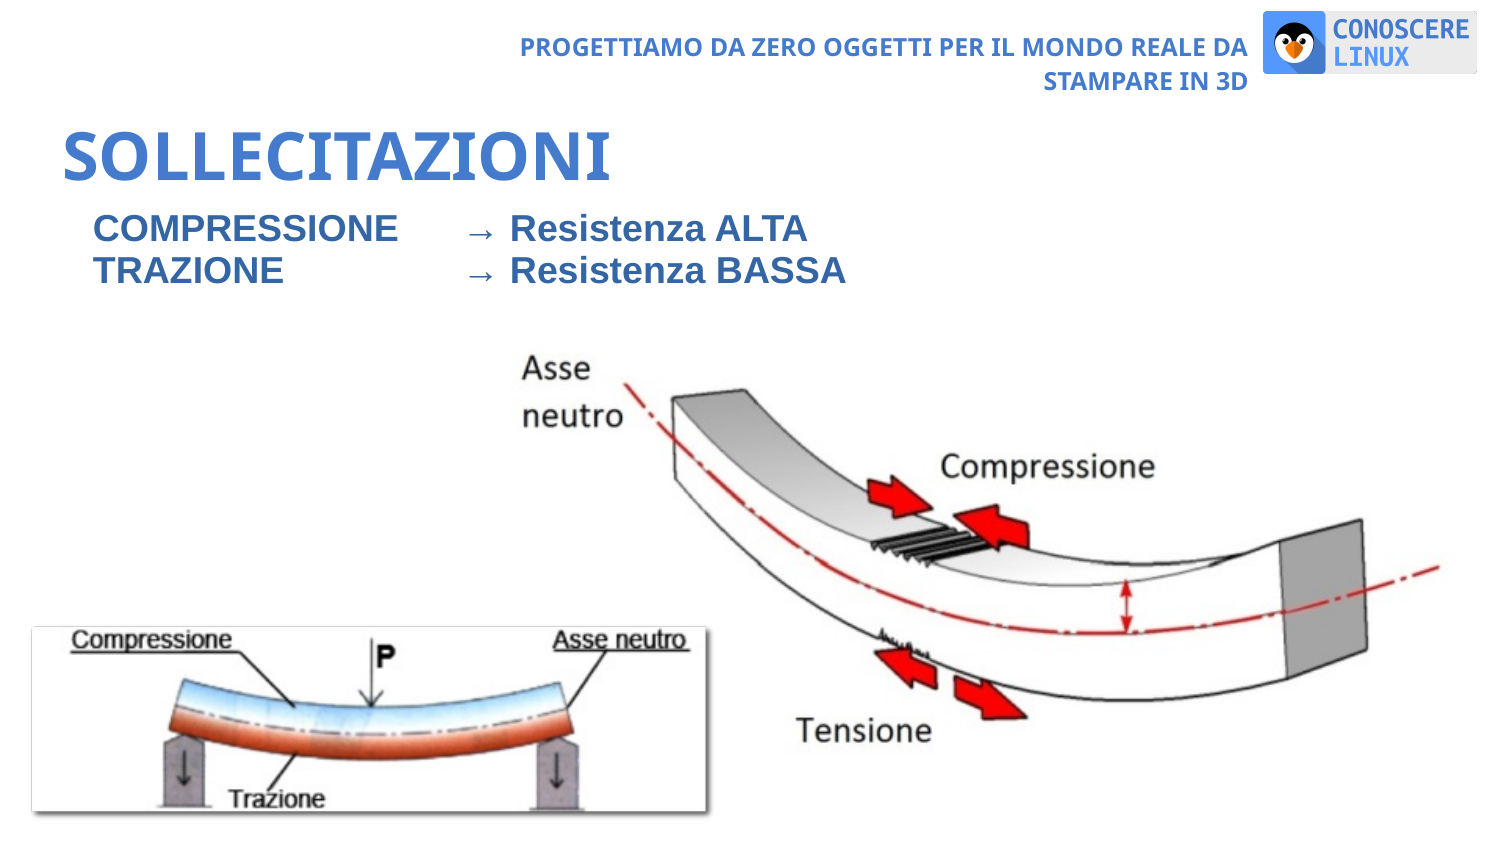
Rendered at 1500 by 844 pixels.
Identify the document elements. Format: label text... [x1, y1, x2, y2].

picture [27, 303, 1448, 826]
text_box SOLLECITAZIONI [47, 102, 780, 260]
text_box PROGETTIAMO DA ZERO OGGETTI PER IL MONDO REALE DA STAMPARE IN 3D [437, 21, 1264, 91]
picture [1263, 11, 1477, 74]
text_box COMPRESSIONE → Resistenza ALTA TRAZIONE → Resistenza BASSA [78, 200, 1409, 523]
